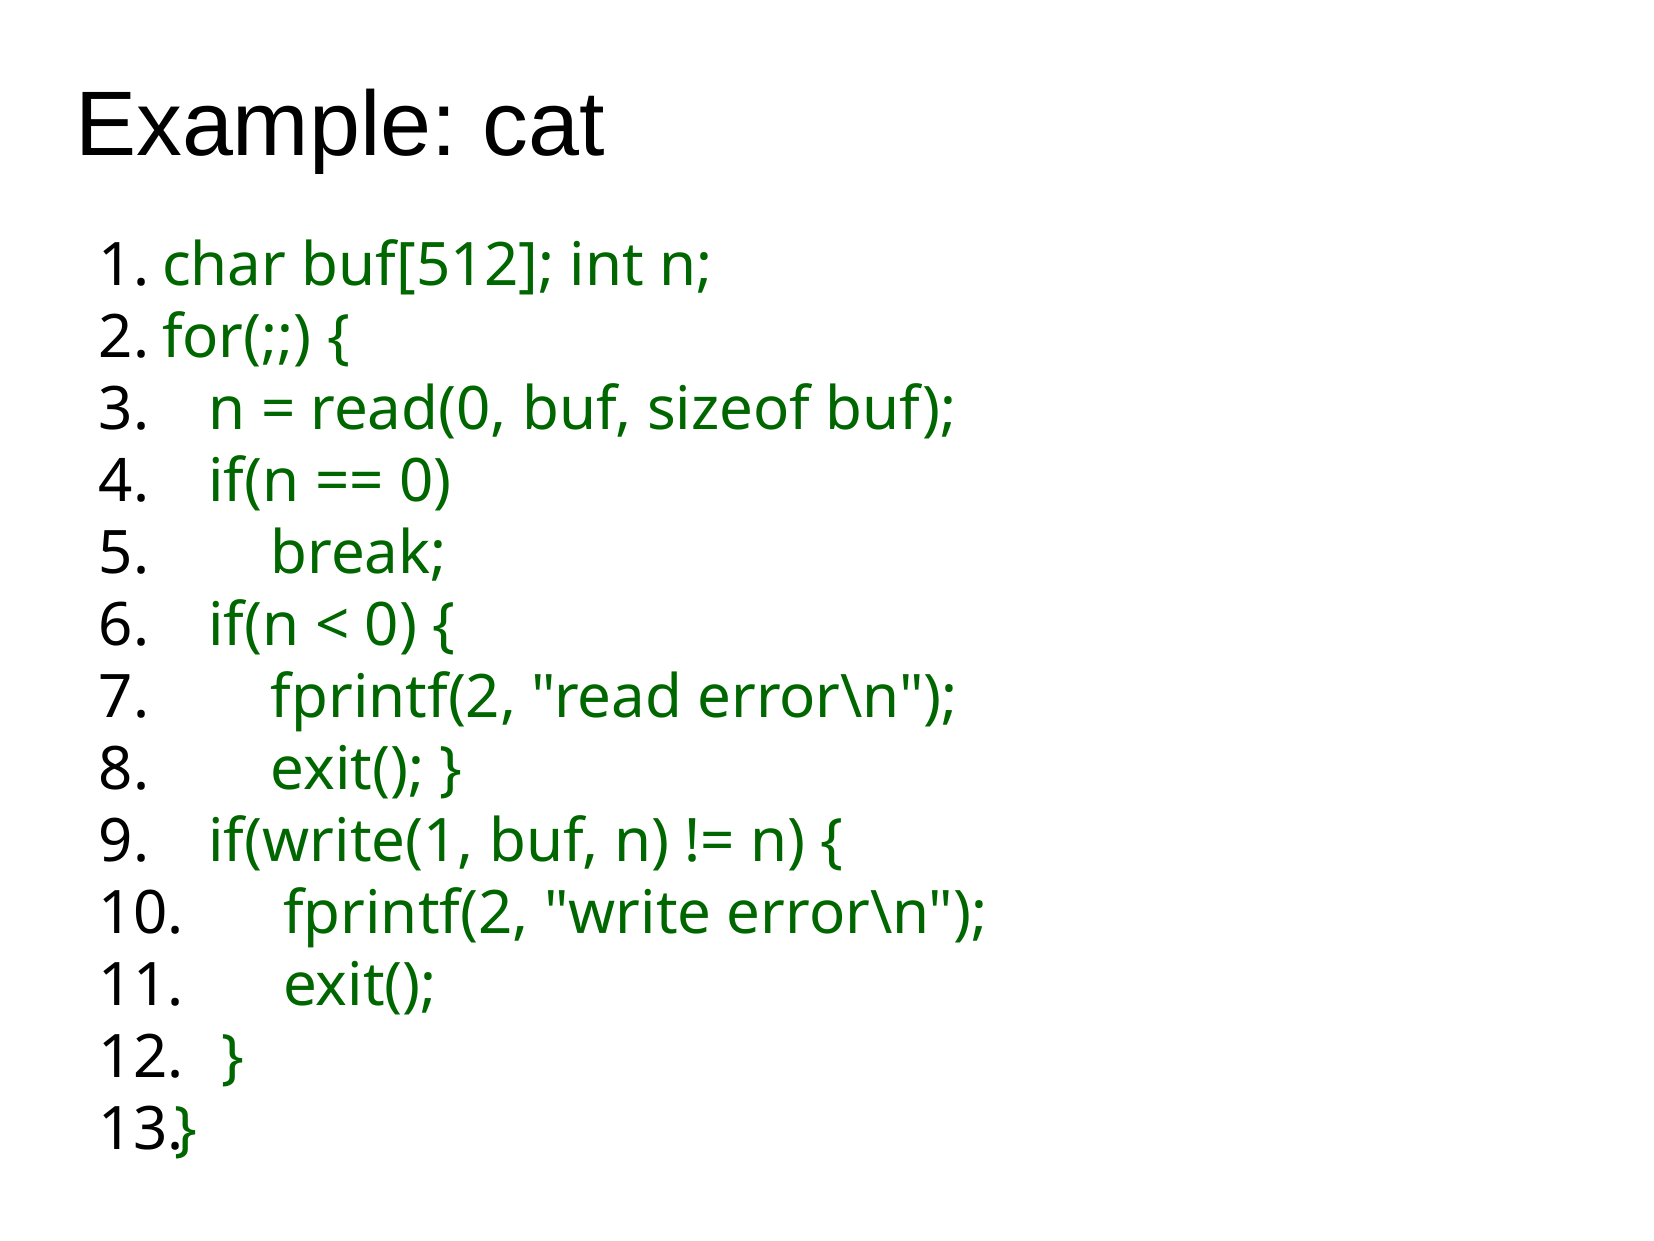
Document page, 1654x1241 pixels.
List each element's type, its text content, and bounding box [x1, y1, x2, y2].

title Example: cat [75, 49, 1538, 188]
list char buf[512]; int n; for(;;) { n = read(0, buf, sizeof buf); if(n == 0) break; if(n < 0) { fprintf(2, "read error\n"); exit(); } if(write(1, buf, n) != n) { fprintf(2, "write error\n"); exit(); } } [82, 225, 1571, 1163]
